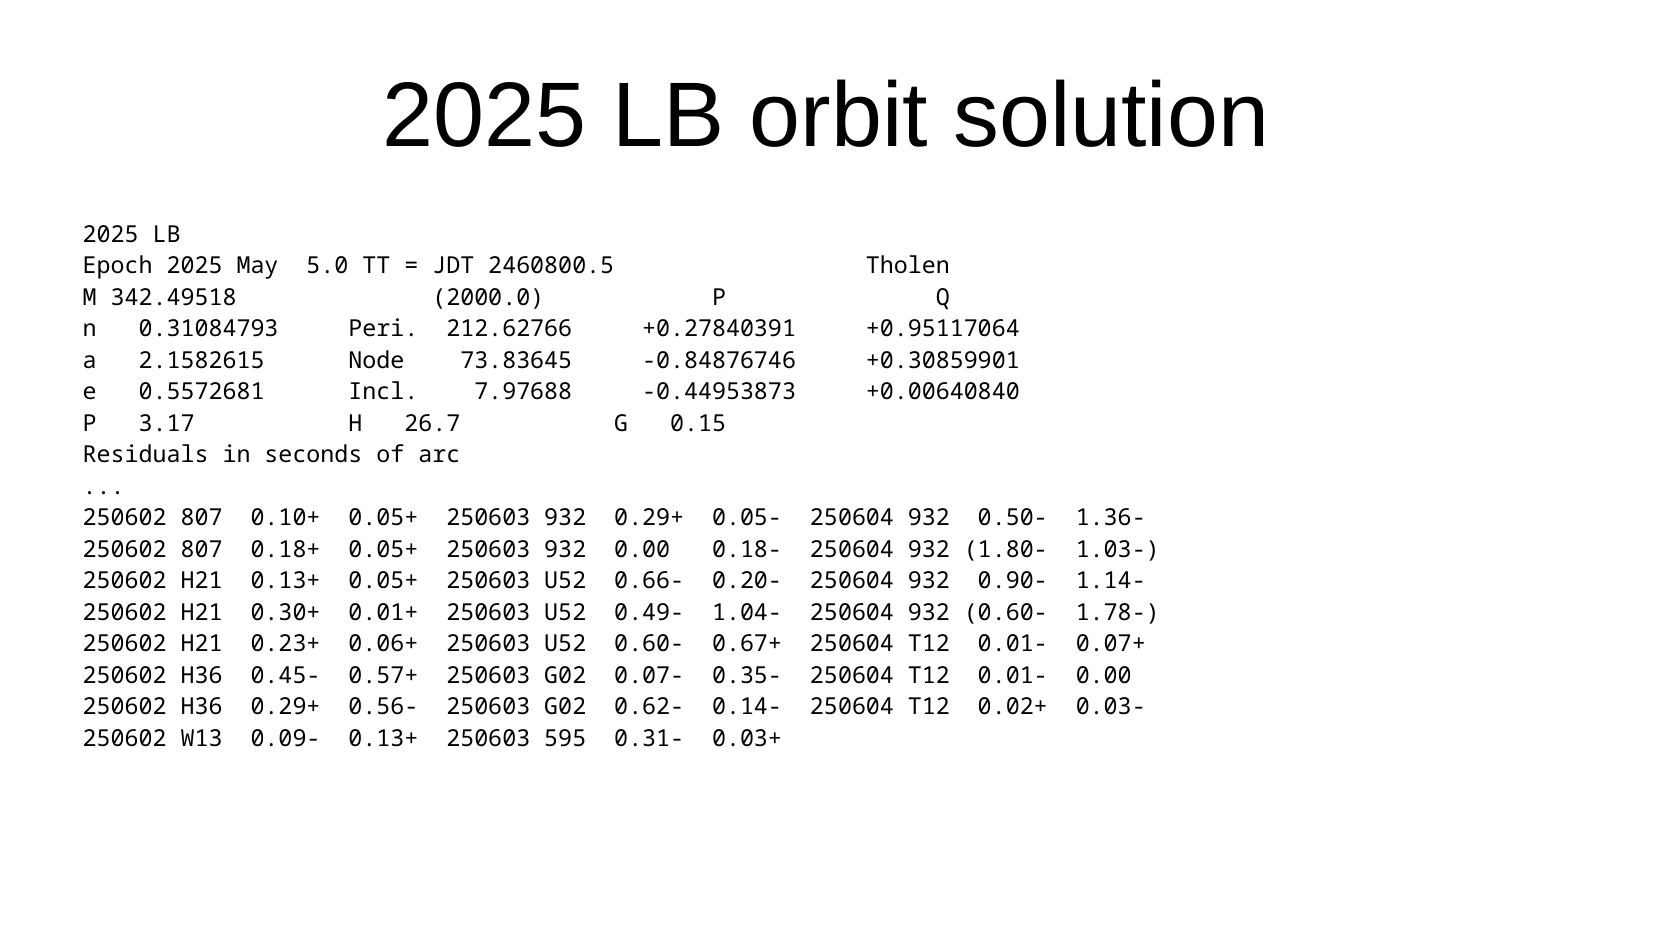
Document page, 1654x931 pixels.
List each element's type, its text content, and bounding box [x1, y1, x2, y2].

list 2025 LB Epoch 2025 May 5.0 TT = JDT 2460800.5 Tholen M 342.49518 (2000.0) P Q n 0.31084793 Peri. 212.62766 +0.27840391 +0.95117064 a 2.1582615 Node 73.83645 -0.84876746 +0.30859901 e 0.5572681 Incl. 7.97688 -0.44953873 +0.00640840 P 3.17 H 26.7 G 0.15 Residuals in seconds of arc ... 250602 807 0.10+ 0.05+ 250603 932 0.29+ 0.05- 250604 932 0.50- 1.36- 250602 807 0.18+ 0.05+ 250603 932 0.00 0.18- 250604 932 (1.80- 1.03-) 250602 H21 0.13+ 0.05+ 250603 U52 0.66- 0.20- 250604 932 0.90- 1.14- 250602 H21 0.30+ 0.01+ 250603 U52 0.49- 1.04- 250604 932 (0.60- 1.78-) 250602 H21 0.23+ 0.06+ 250603 U52 0.60- 0.67+ 250604 T12 0.01- 0.07+ 250602 H36 0.45- 0.57+ 250603 G02 0.07- 0.35- 250604 T12 0.01- 0.00 250602 H36 0.29+ 0.56- 250603 G02 0.62- 0.14- 250604 T12 0.02+ 0.03- 250602 W13 0.09- 0.13+ 250603 595 0.31- 0.03+ [82, 217, 1571, 758]
title 2025 LB orbit solution [82, 37, 1571, 193]
